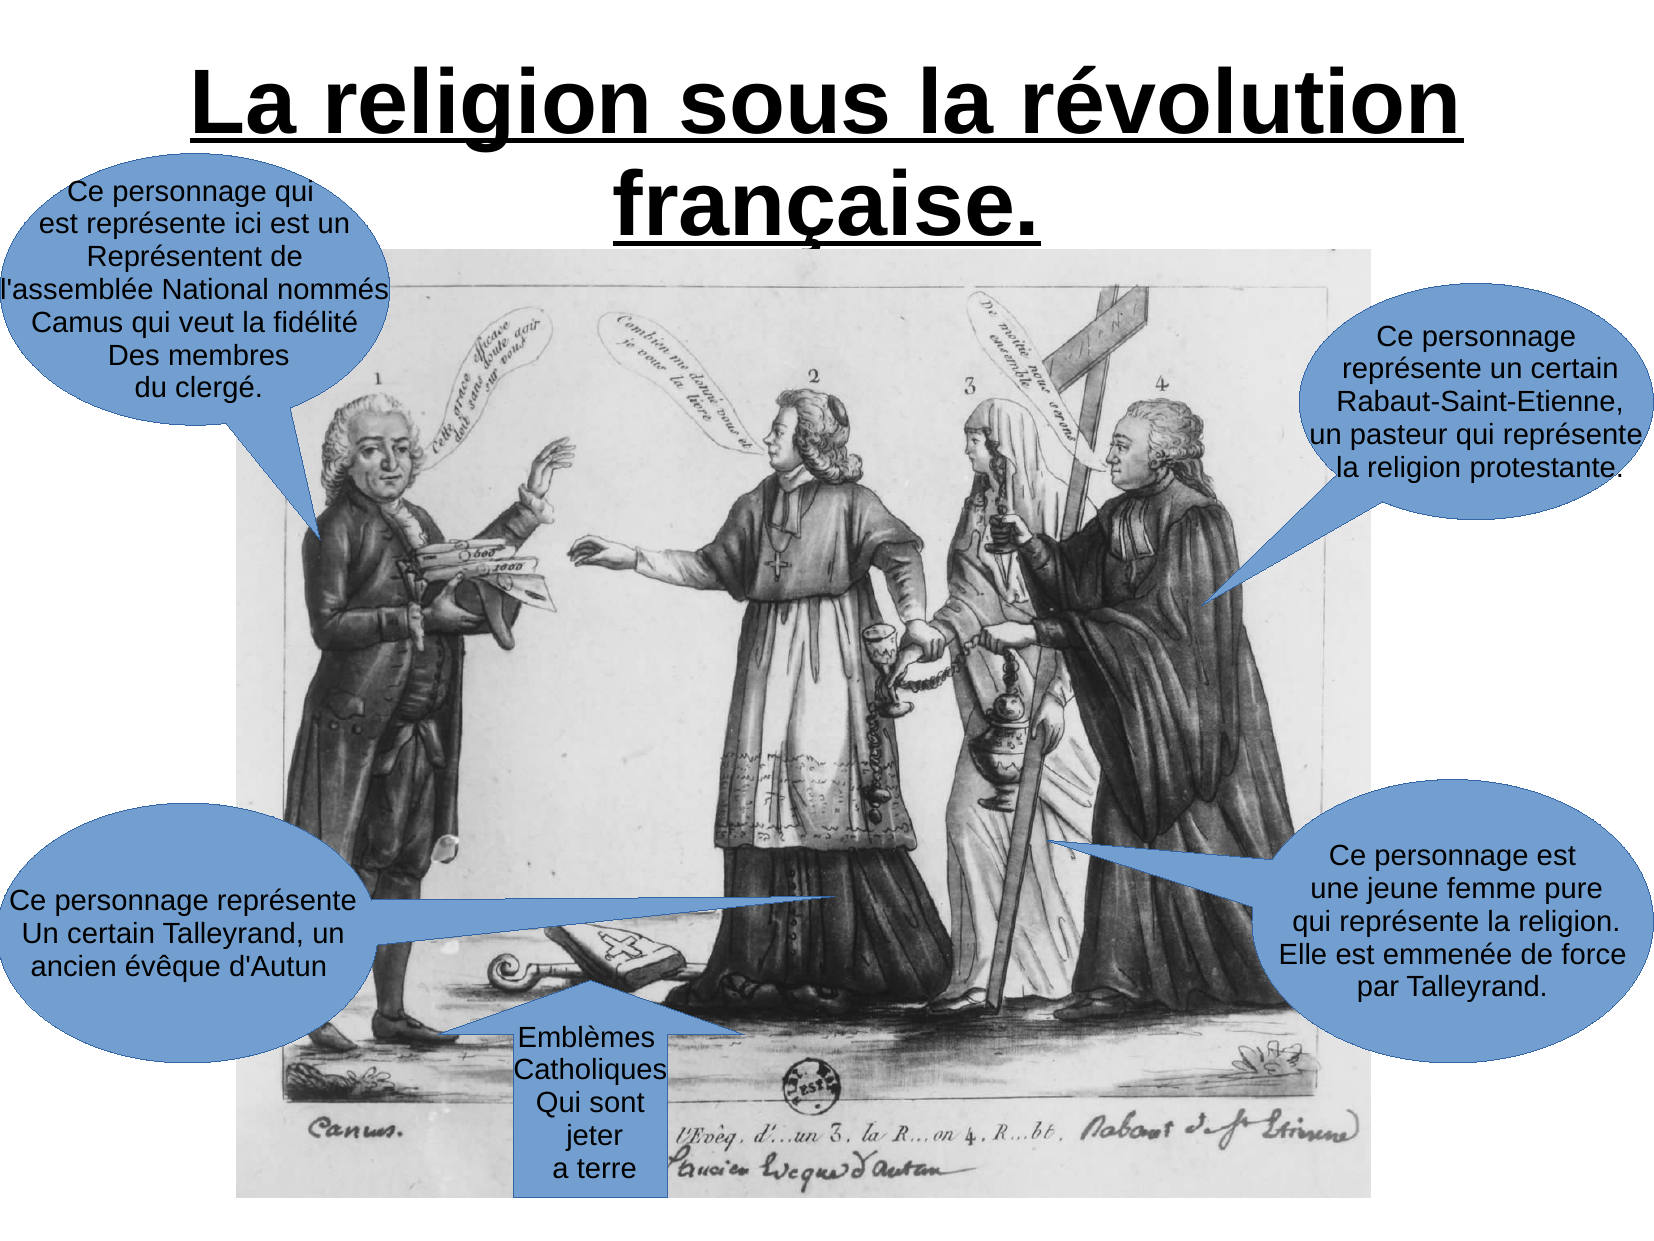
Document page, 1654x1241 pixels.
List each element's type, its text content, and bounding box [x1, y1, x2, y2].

text_box Ce personnage représente un certain Rabaut-Saint-Etienne, un pasteur qui représente la religion protestante. [1201, 283, 1654, 606]
text_box Ce personnage représente Un certain Talleyrand, un ancien évêque d'Autun [0, 803, 835, 1063]
text_box Ce personnage est une jeune femme pure qui représente la religion. Elle est emmenée de force par Talleyrand. [1046, 779, 1654, 1063]
picture [236, 249, 1371, 1198]
text_box Ce personnage qui est représente ici est un Représentent de l'assemblée National nommés Camus qui veut la fidélité Des membres du clergé. [0, 153, 390, 540]
title La religion sous la révolution française. [82, 49, 1571, 257]
text_box Emblèmes Catholiques Qui sont jeter a terre [437, 980, 745, 1198]
